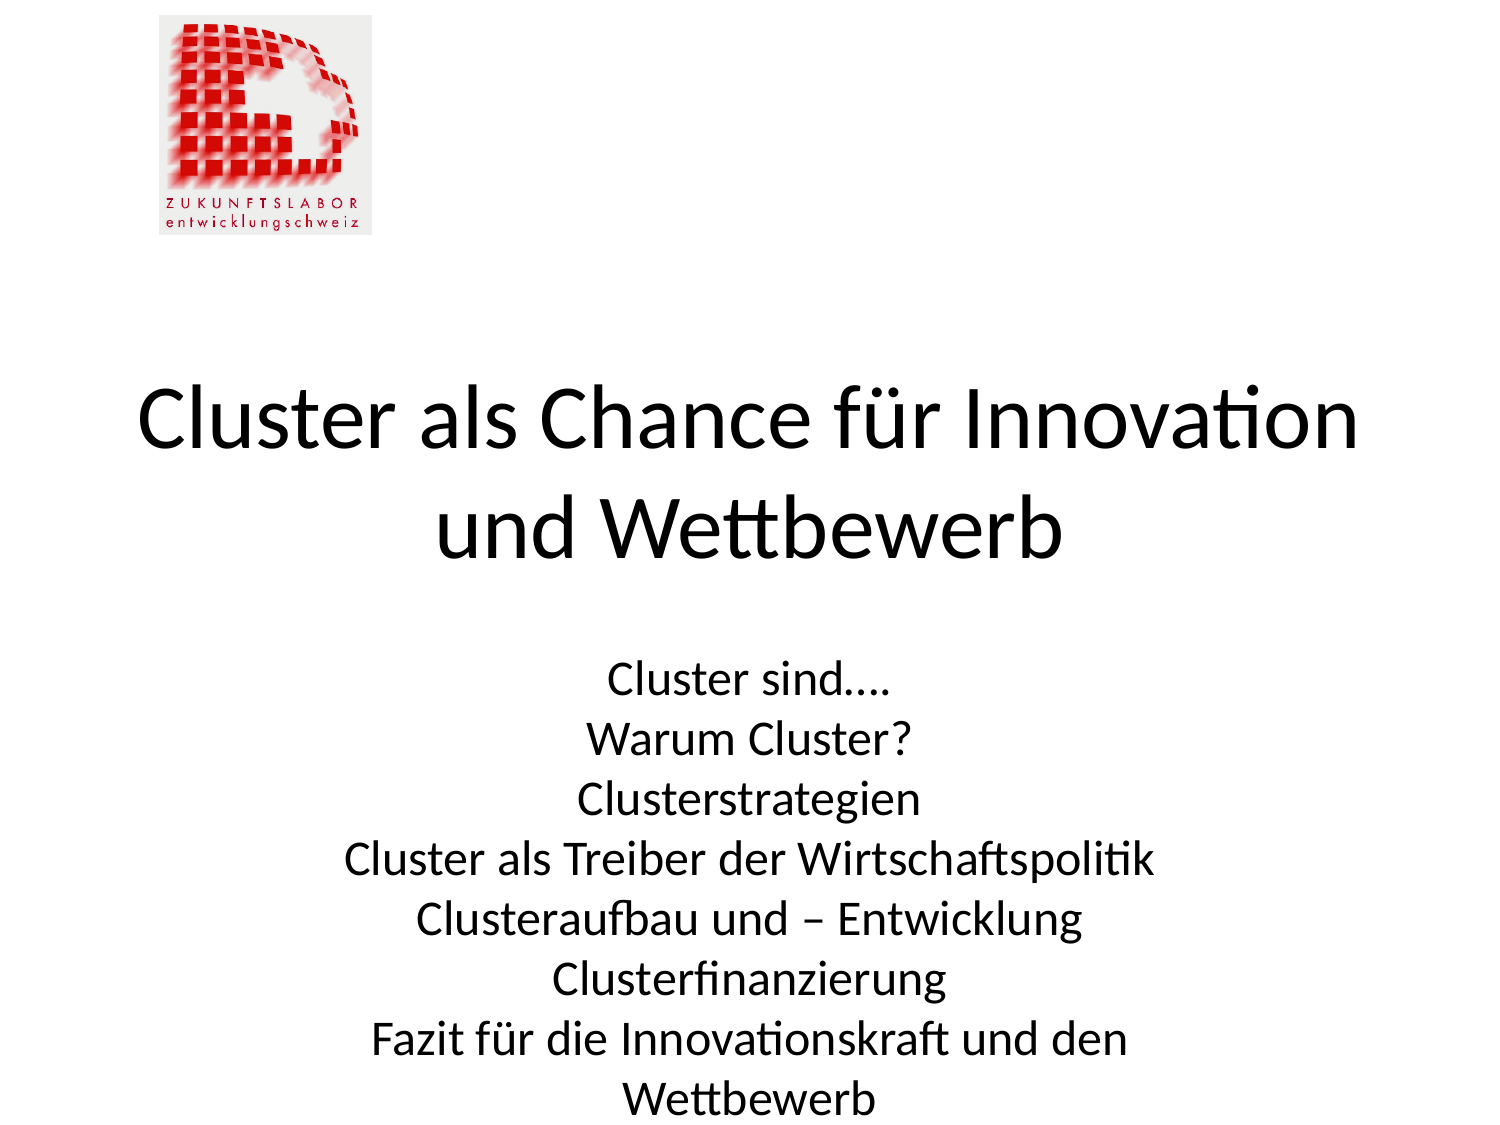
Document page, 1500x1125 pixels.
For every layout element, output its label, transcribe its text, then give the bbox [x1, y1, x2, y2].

subtitle Cluster sind…. Warum Cluster? Clusterstrategien Cluster als Treiber der Wirtschaftspolitik Clusteraufbau und – Entwicklung Clusterfinanzierung Fazit für die Innovationskraft und den Wettbewerb E.Hauser Idee-Suisse vom 29.6.16 [225, 637, 1275, 925]
title Cluster als Chance für Innovation und Wettbewerb [112, 349, 1388, 591]
picture [159, 15, 372, 235]
